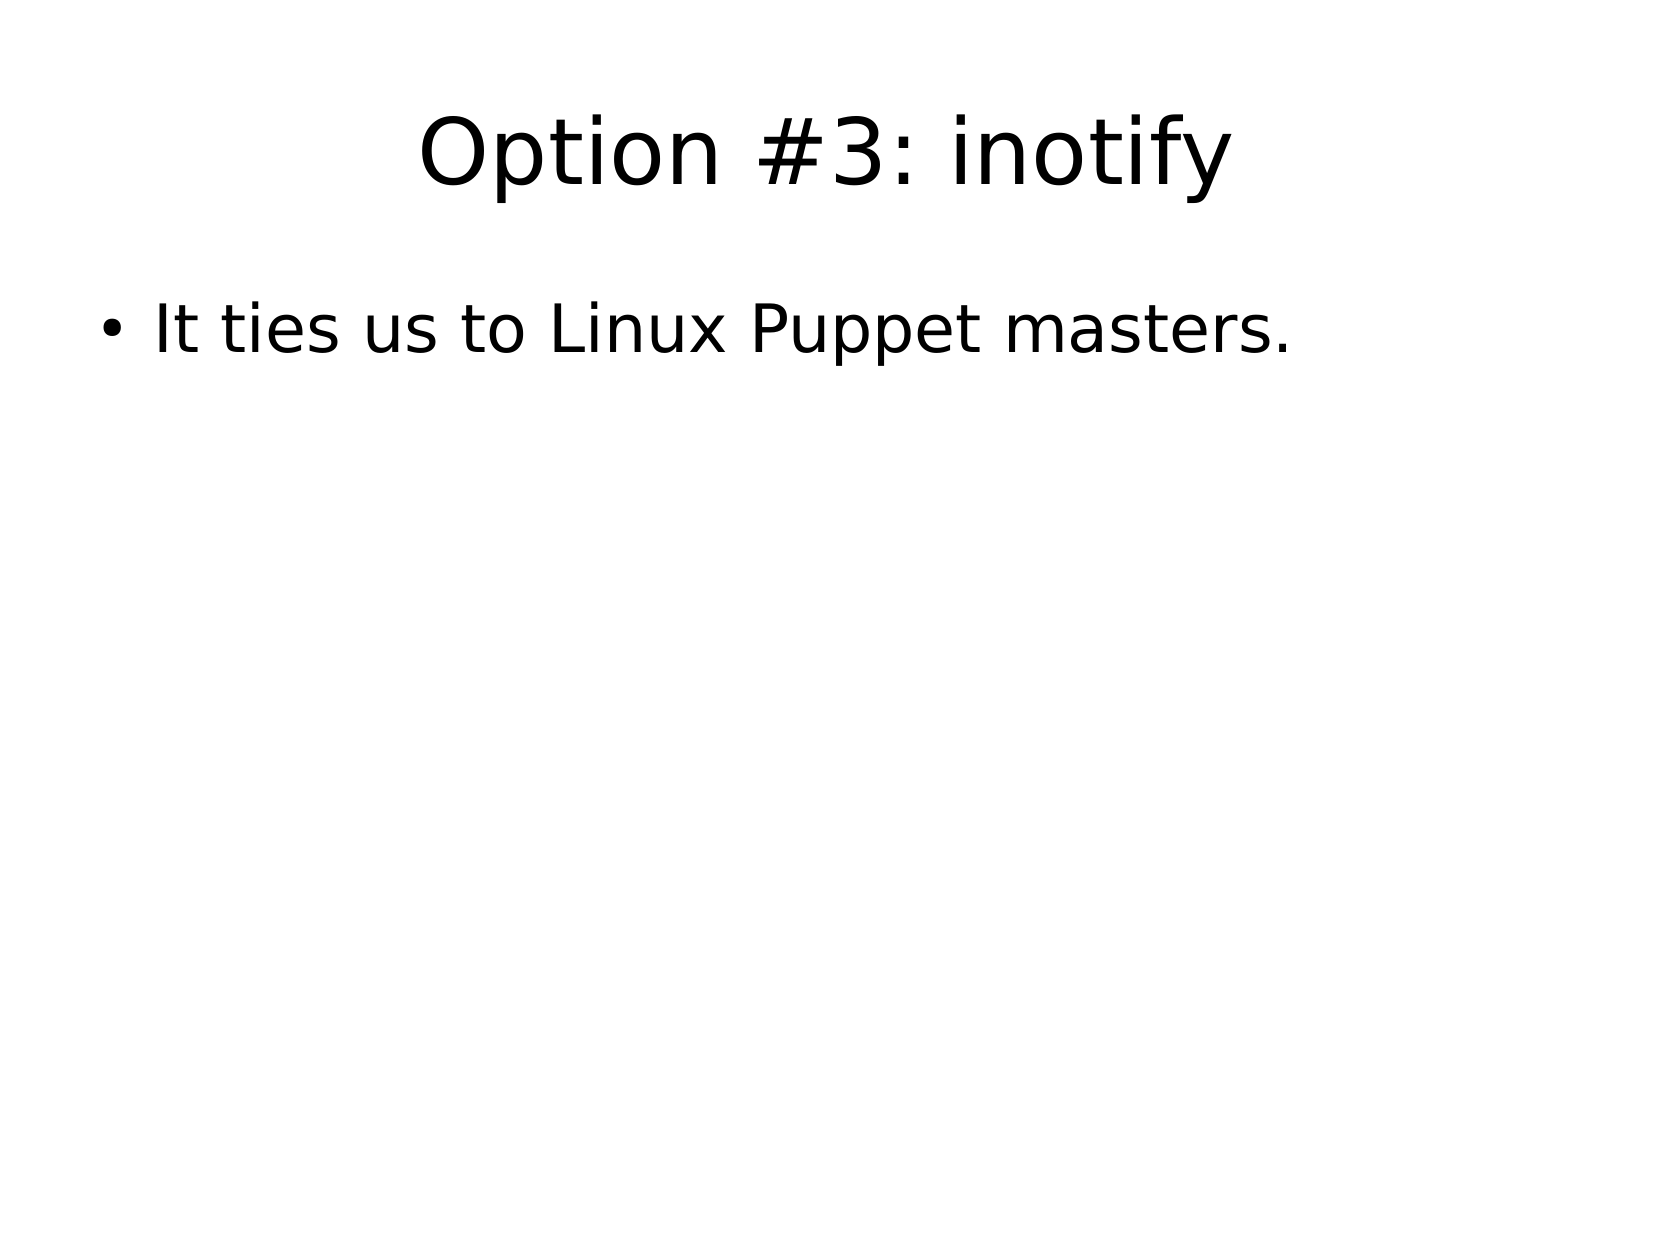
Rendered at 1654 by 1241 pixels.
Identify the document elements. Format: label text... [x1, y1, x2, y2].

title Option #3: inotify [82, 49, 1571, 257]
list It ties us to Linux Puppet masters. [82, 290, 1571, 1010]
